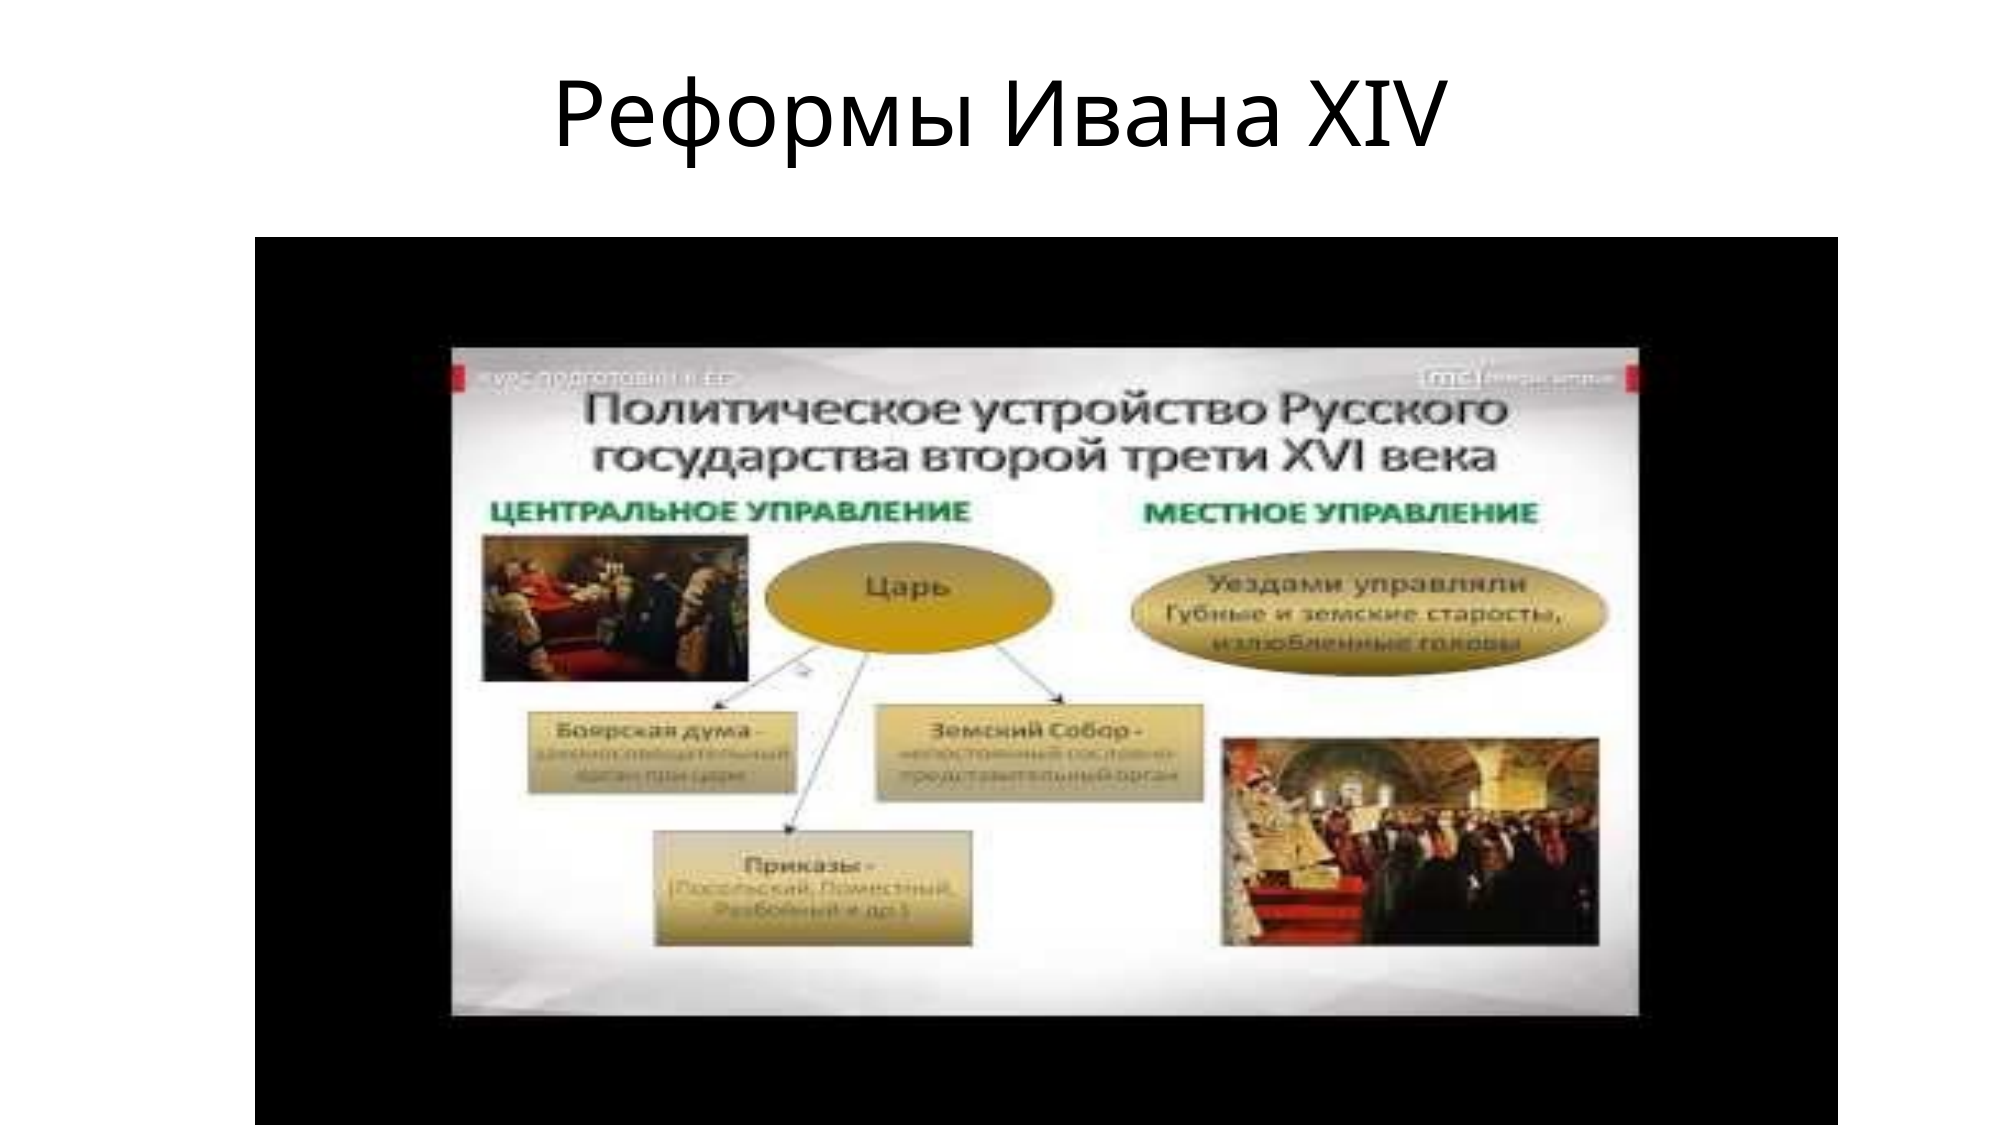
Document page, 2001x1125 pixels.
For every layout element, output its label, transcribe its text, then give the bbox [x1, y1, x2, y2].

picture [255, 237, 1838, 1125]
title Реформы Ивана XIV [137, 59, 1863, 278]
